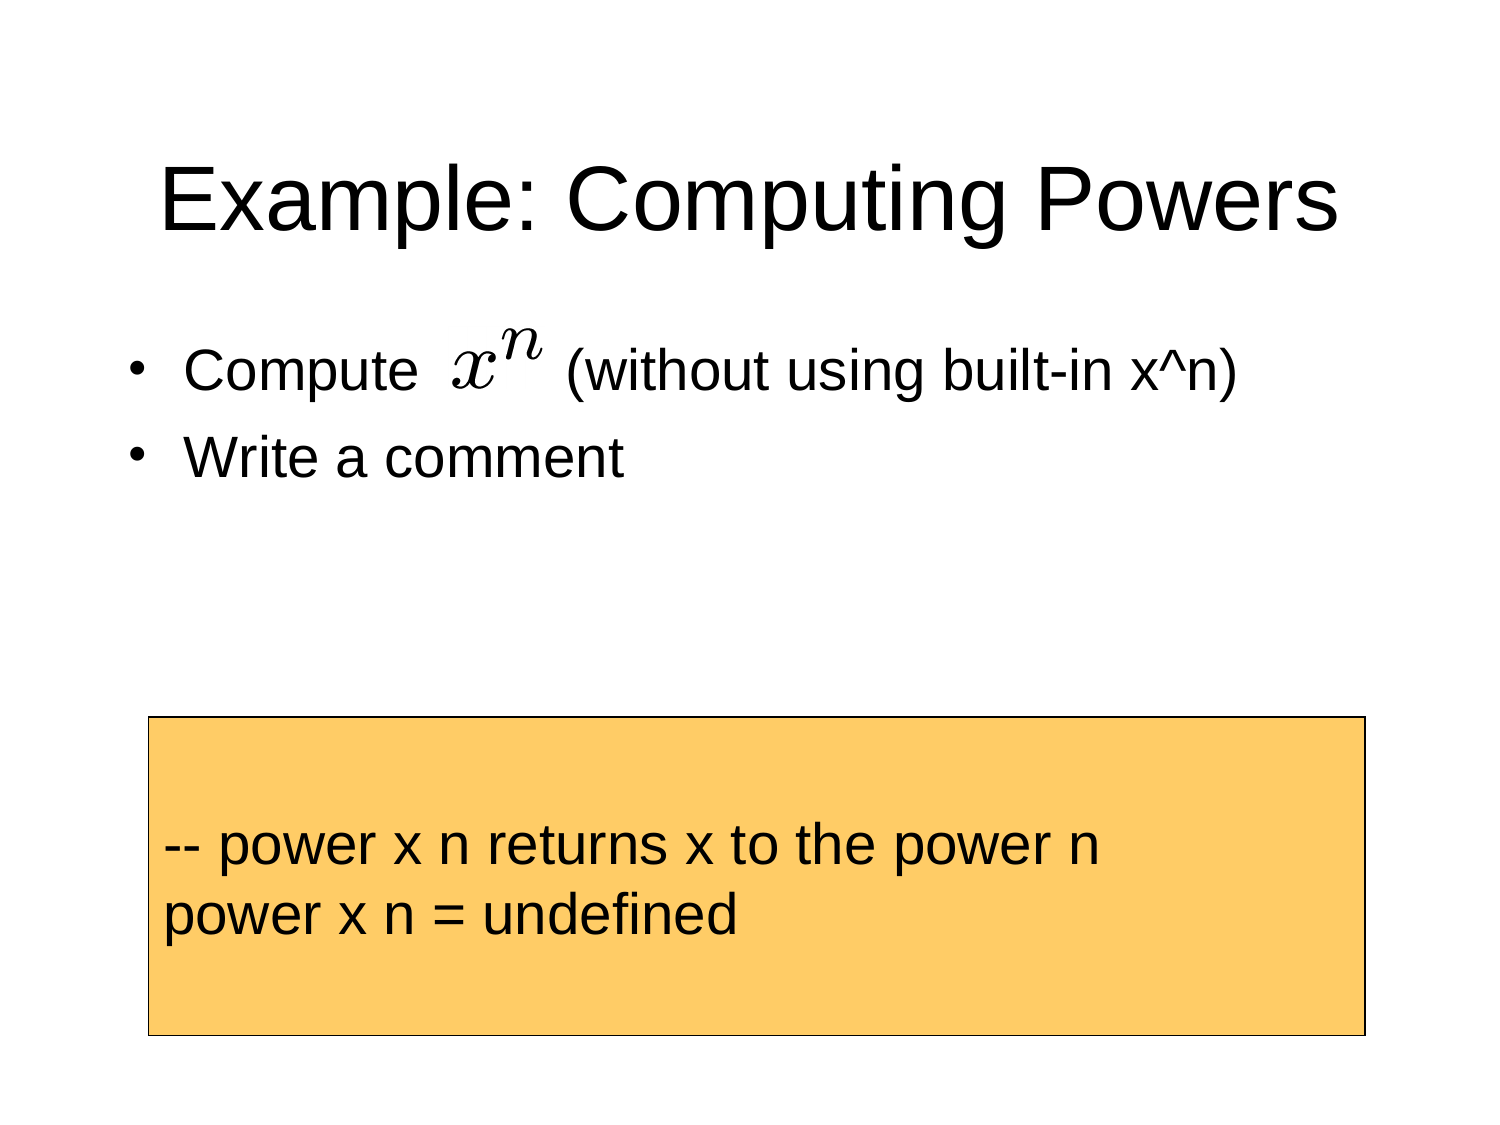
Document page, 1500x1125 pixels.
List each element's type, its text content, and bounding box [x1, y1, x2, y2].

picture [448, 326, 545, 389]
text_box -- power x n returns x to the power n power x n = undefined [148, 716, 1366, 1036]
title Example: Computing Powers [112, 99, 1388, 288]
list Compute (without using built-in x^n) Write a comment [112, 324, 1388, 1000]
